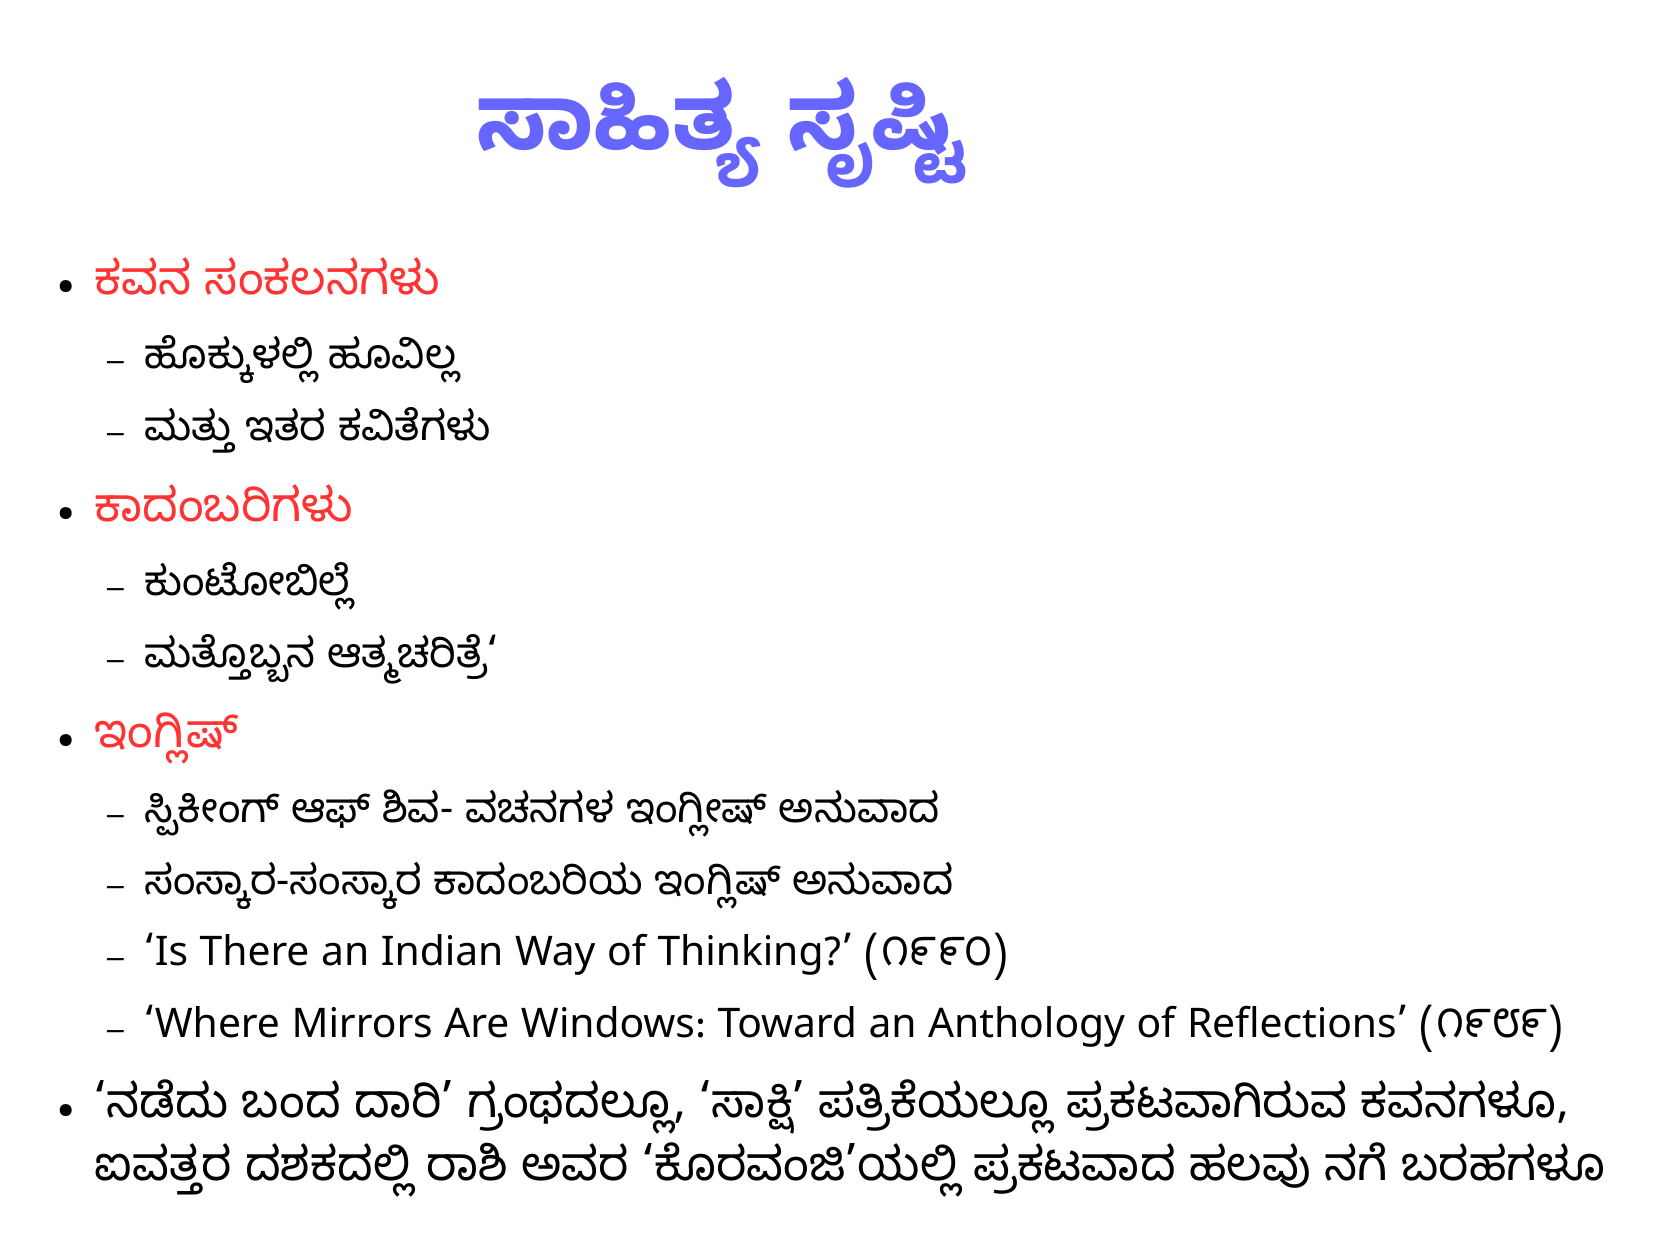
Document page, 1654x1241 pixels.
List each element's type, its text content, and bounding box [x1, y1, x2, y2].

list ಕವನ ಸಂಕಲನಗಳು ಹೊಕ್ಕುಳಲ್ಲಿ ಹೂವಿಲ್ಲ ಮತ್ತು ಇತರ ಕವಿತೆಗಳು ಕಾದಂಬರಿಗಳು ಕುಂಟೋಬಿಲ್ಲೆ ಮತ್ತೊಬ್ಬನ ಆತ್ಮಚರಿತ್ರೆ‘ ಇಂಗ್ಲಿಷ್ ಸ್ಪಿಕೀಂಗ್ ಆಫ್ ಶಿವ- ವಚನಗಳ ಇಂಗ್ಲೀಷ್ ಅನುವಾದ ಸಂಸ್ಕಾರ-ಸಂಸ್ಕಾರ ಕಾದಂಬರಿಯ ಇಂಗ್ಲಿಷ್ ಅನುವಾದ ‘Is There an Indian Way of Thinking?’ (೧೯೯೦) ‘Where Mirrors Are Windows: Toward an Anthology of Reflections’ (೧೯೮೯) ‘ನಡೆದು ಬಂದ ದಾರಿ’ ಗ್ರಂಥದಲ್ಲೂ, ‘ಸಾಕ್ಷಿ’ ಪತ್ರಿಕೆಯಲ್ಲೂ ಪ್ರಕಟವಾಗಿರುವ ಕವನಗಳೂ, ಐವತ್ತರ ದಶಕದಲ್ಲಿ ರಾಶಿ ಅವರ ‘ಕೊರವಂಜಿ’ಯಲ್ಲಿ ಪ್ರಕಟವಾದ ಹಲವು ನಗೆ ಬರಹಗಳೂ [45, 256, 1621, 1216]
title ಸಾಹಿತ್ಯ ಸೃಷ್ಟಿ [130, 49, 1311, 226]
